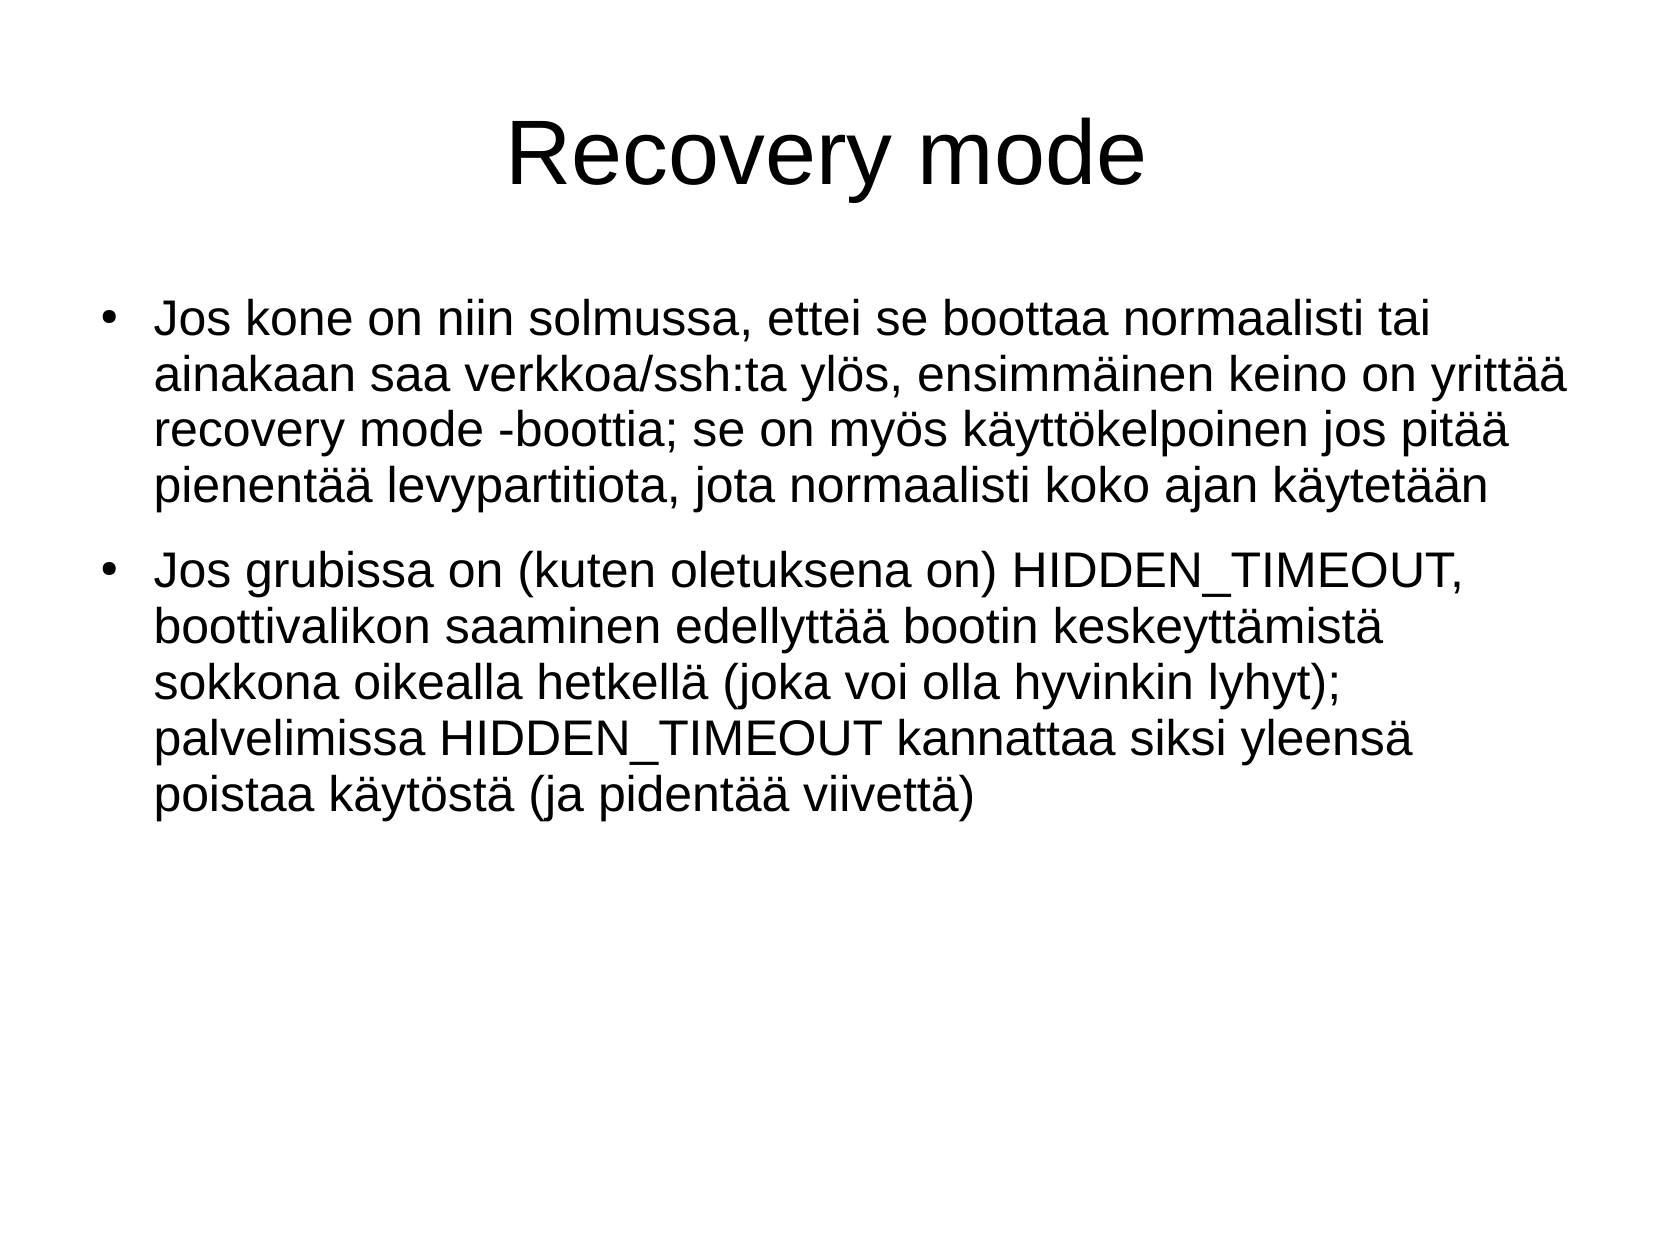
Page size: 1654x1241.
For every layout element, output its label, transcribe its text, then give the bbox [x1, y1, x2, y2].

list Jos kone on niin solmussa, ettei se boottaa normaalisti tai ainakaan saa verkkoa/ssh:ta ylös, ensimmäinen keino on yrittää recovery mode -boottia; se on myös käyttökelpoinen jos pitää pienentää levypartitiota, jota normaalisti koko ajan käytetään Jos grubissa on (kuten oletuksena on) HIDDEN_TIMEOUT, boottivalikon saaminen edellyttää bootin keskeyttämistä sokkona oikealla hetkellä (joka voi olla hyvinkin lyhyt); palvelimissa HIDDEN_TIMEOUT kannattaa siksi yleensä poistaa käytöstä (ja pidentää viivettä) [82, 290, 1571, 1010]
title Recovery mode [82, 49, 1571, 257]
